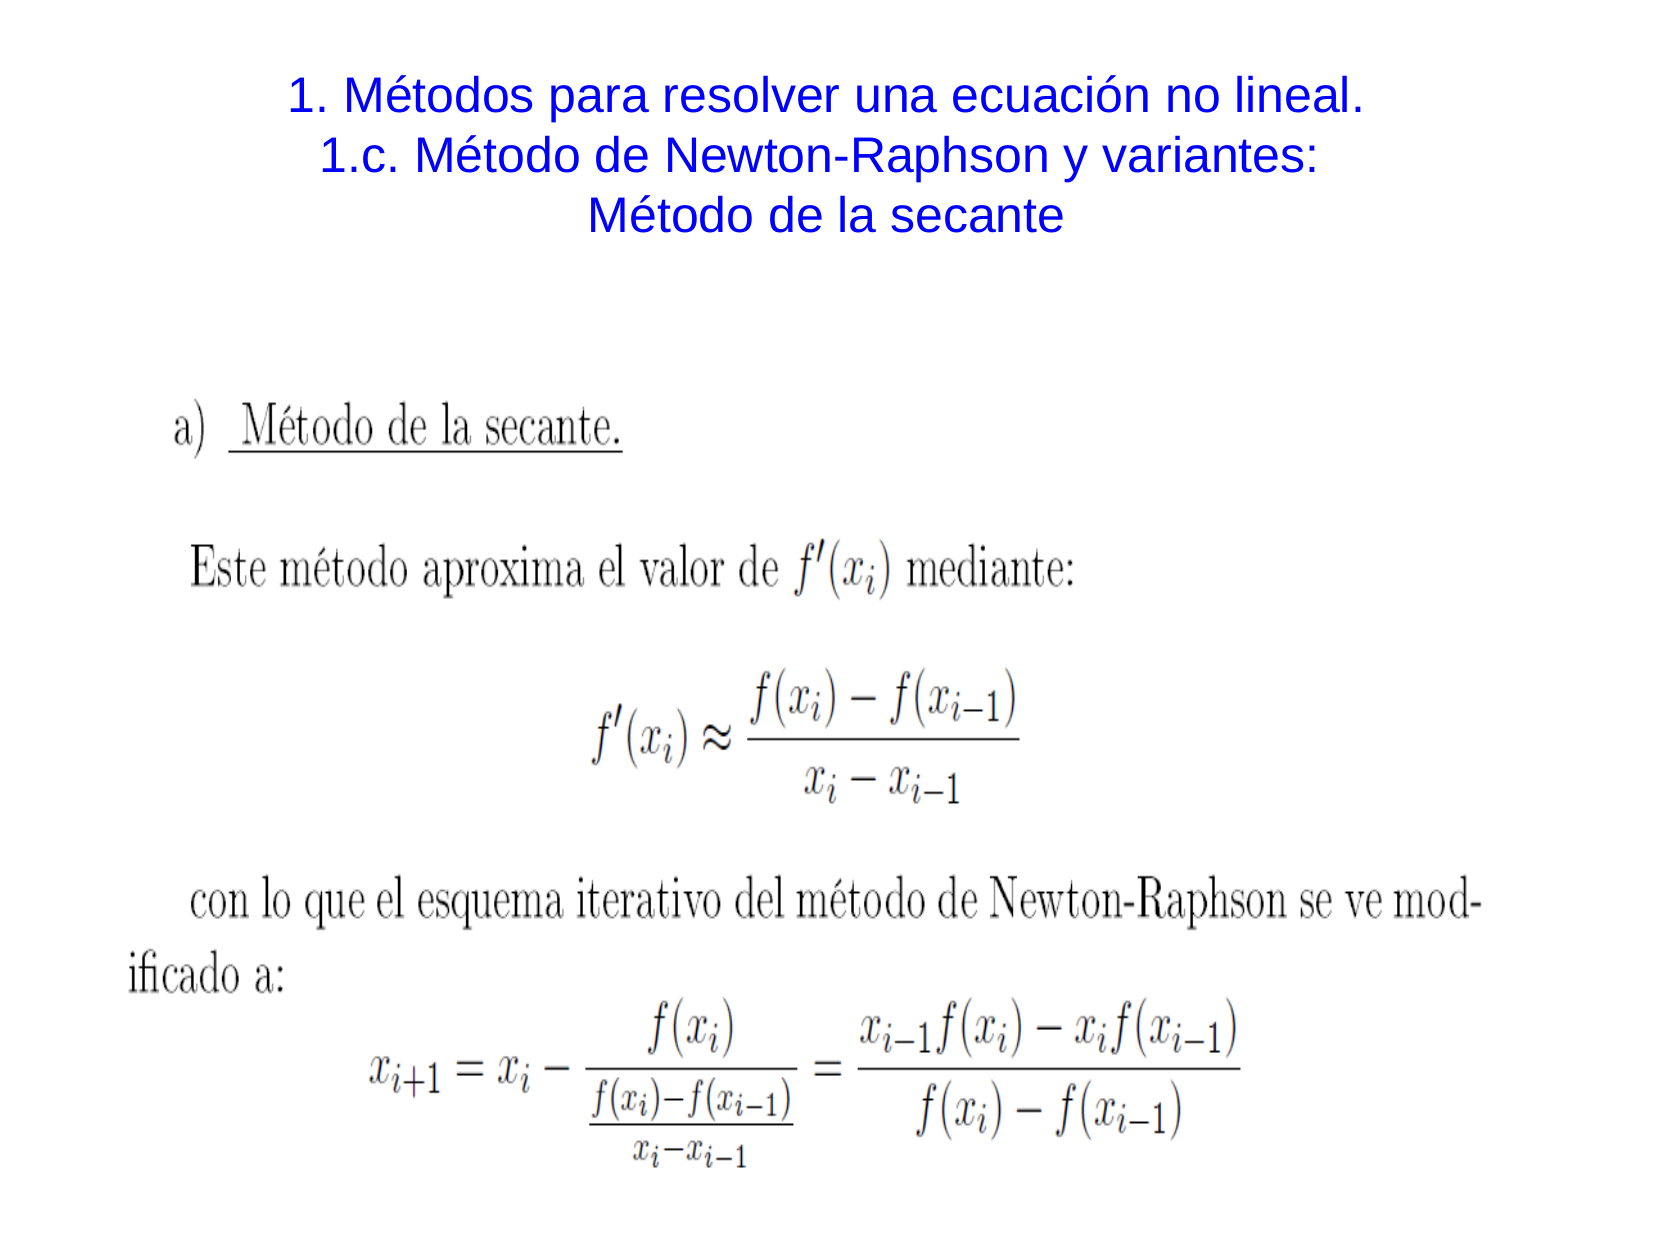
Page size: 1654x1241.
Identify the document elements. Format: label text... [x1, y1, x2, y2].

title 1. Métodos para resolver una ecuación no lineal. 1.c. Método de Newton-Raphson y variantes: Método de la secante [82, 49, 1571, 257]
picture [118, 363, 1536, 1191]
